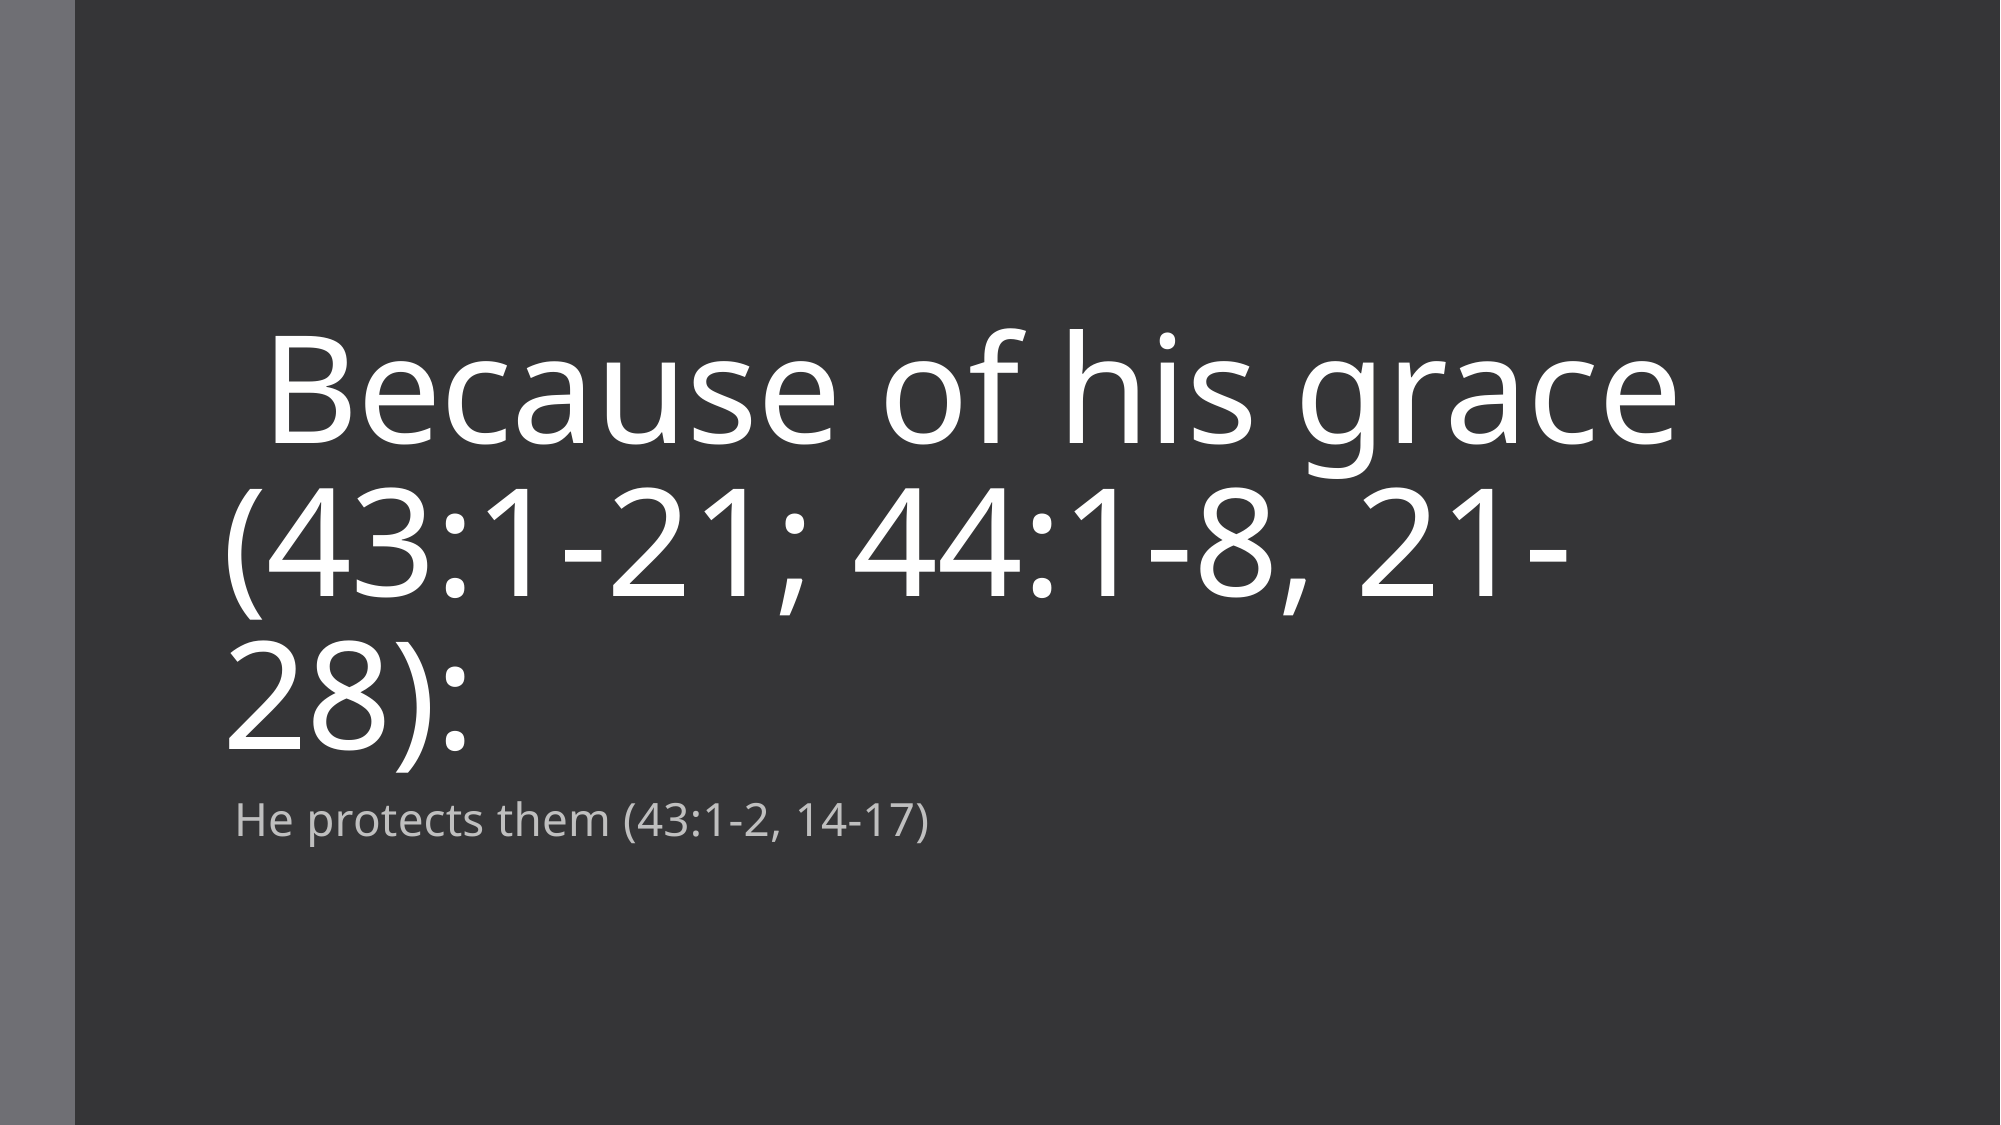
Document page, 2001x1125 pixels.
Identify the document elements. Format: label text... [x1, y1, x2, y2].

subtitle He protects them (43:1-2, 14-17) [206, 787, 1752, 1066]
title Because of his grace (43:1-21; 44:1-8, 21-28): [206, 124, 1752, 787]
